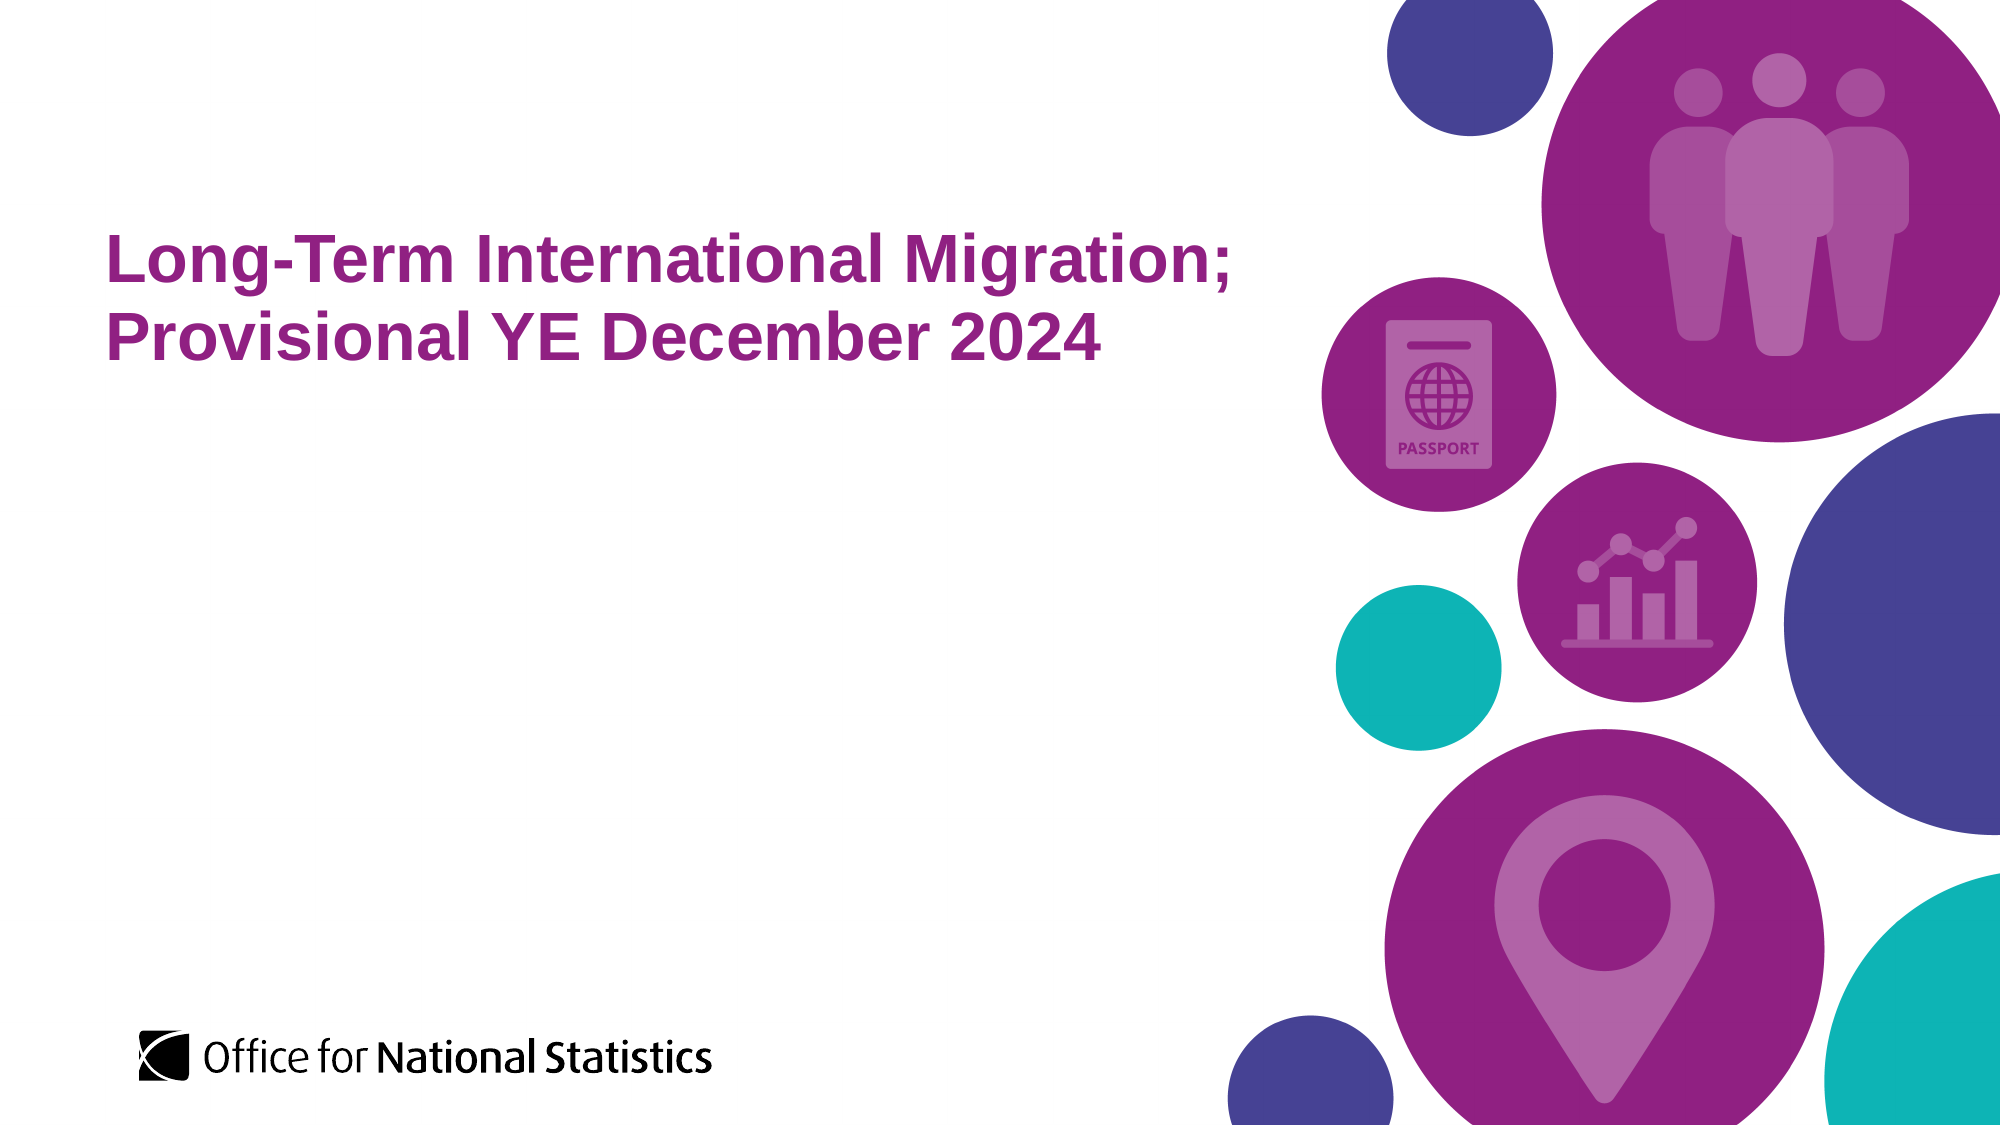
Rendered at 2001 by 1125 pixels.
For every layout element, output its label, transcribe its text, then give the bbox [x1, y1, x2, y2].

title Long-Term International Migration; Provisional YE December 2024 [105, 220, 1280, 669]
